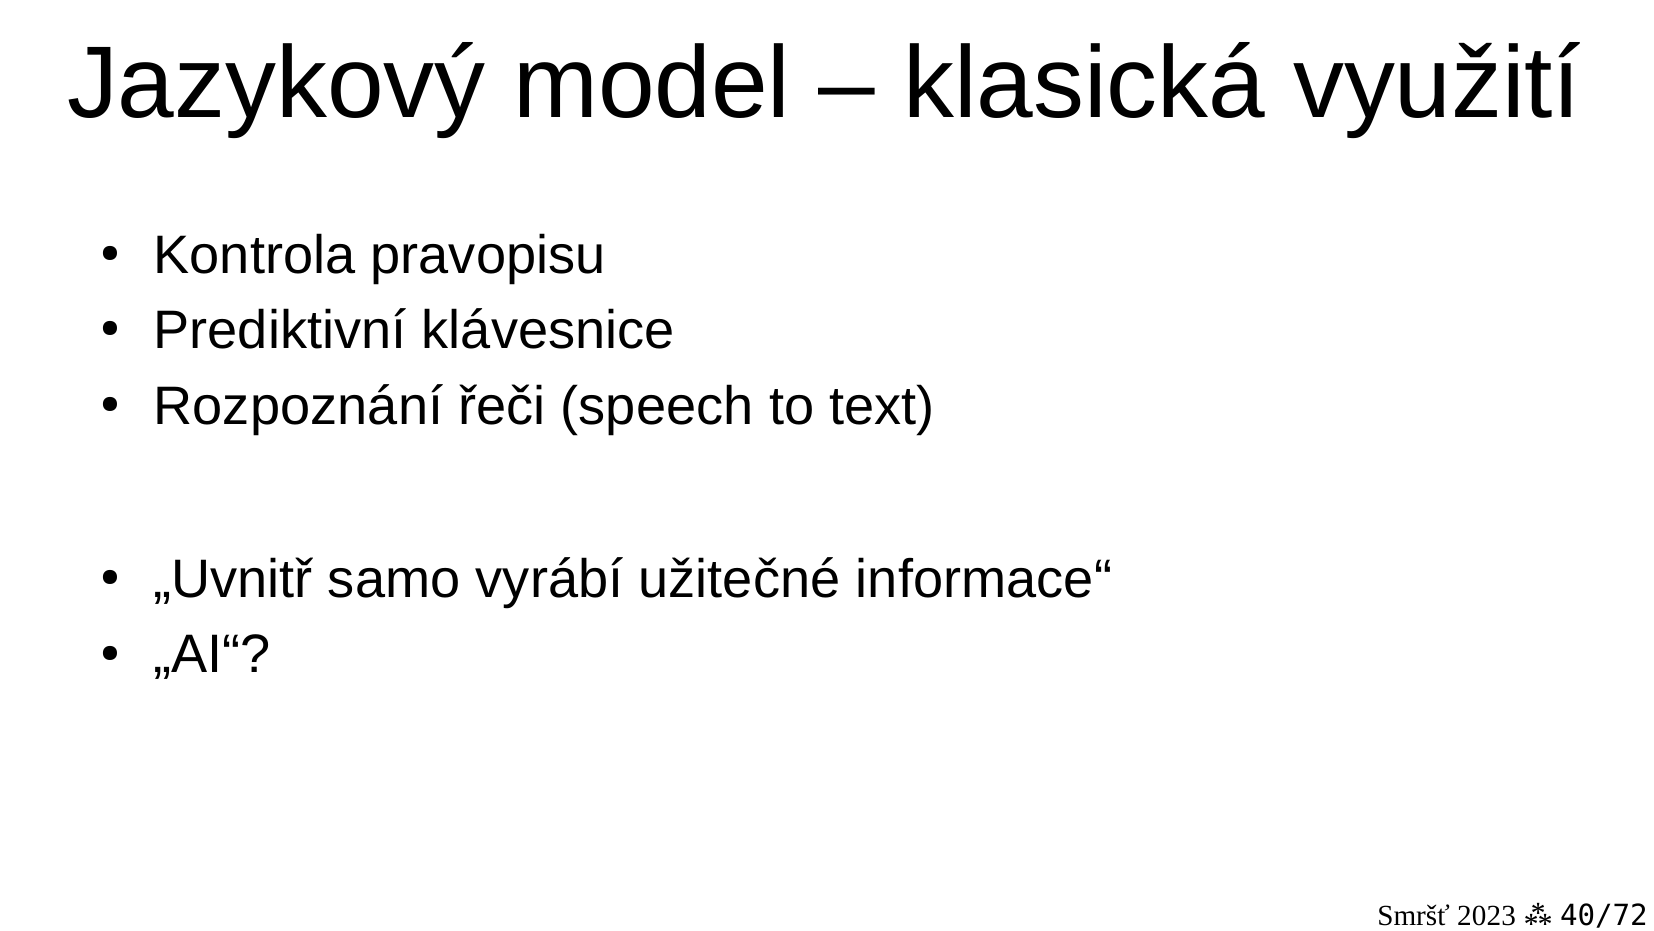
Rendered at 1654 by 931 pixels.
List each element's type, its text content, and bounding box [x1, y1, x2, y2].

title Jazykový model – klasická využití [37, 13, 1613, 151]
list Kontrola pravopisu Prediktivní klávesnice Rozpoznání řeči (speech to text) „Uvnitř samo vyrábí užitečné informace“ „AI“? [82, 224, 1571, 824]
